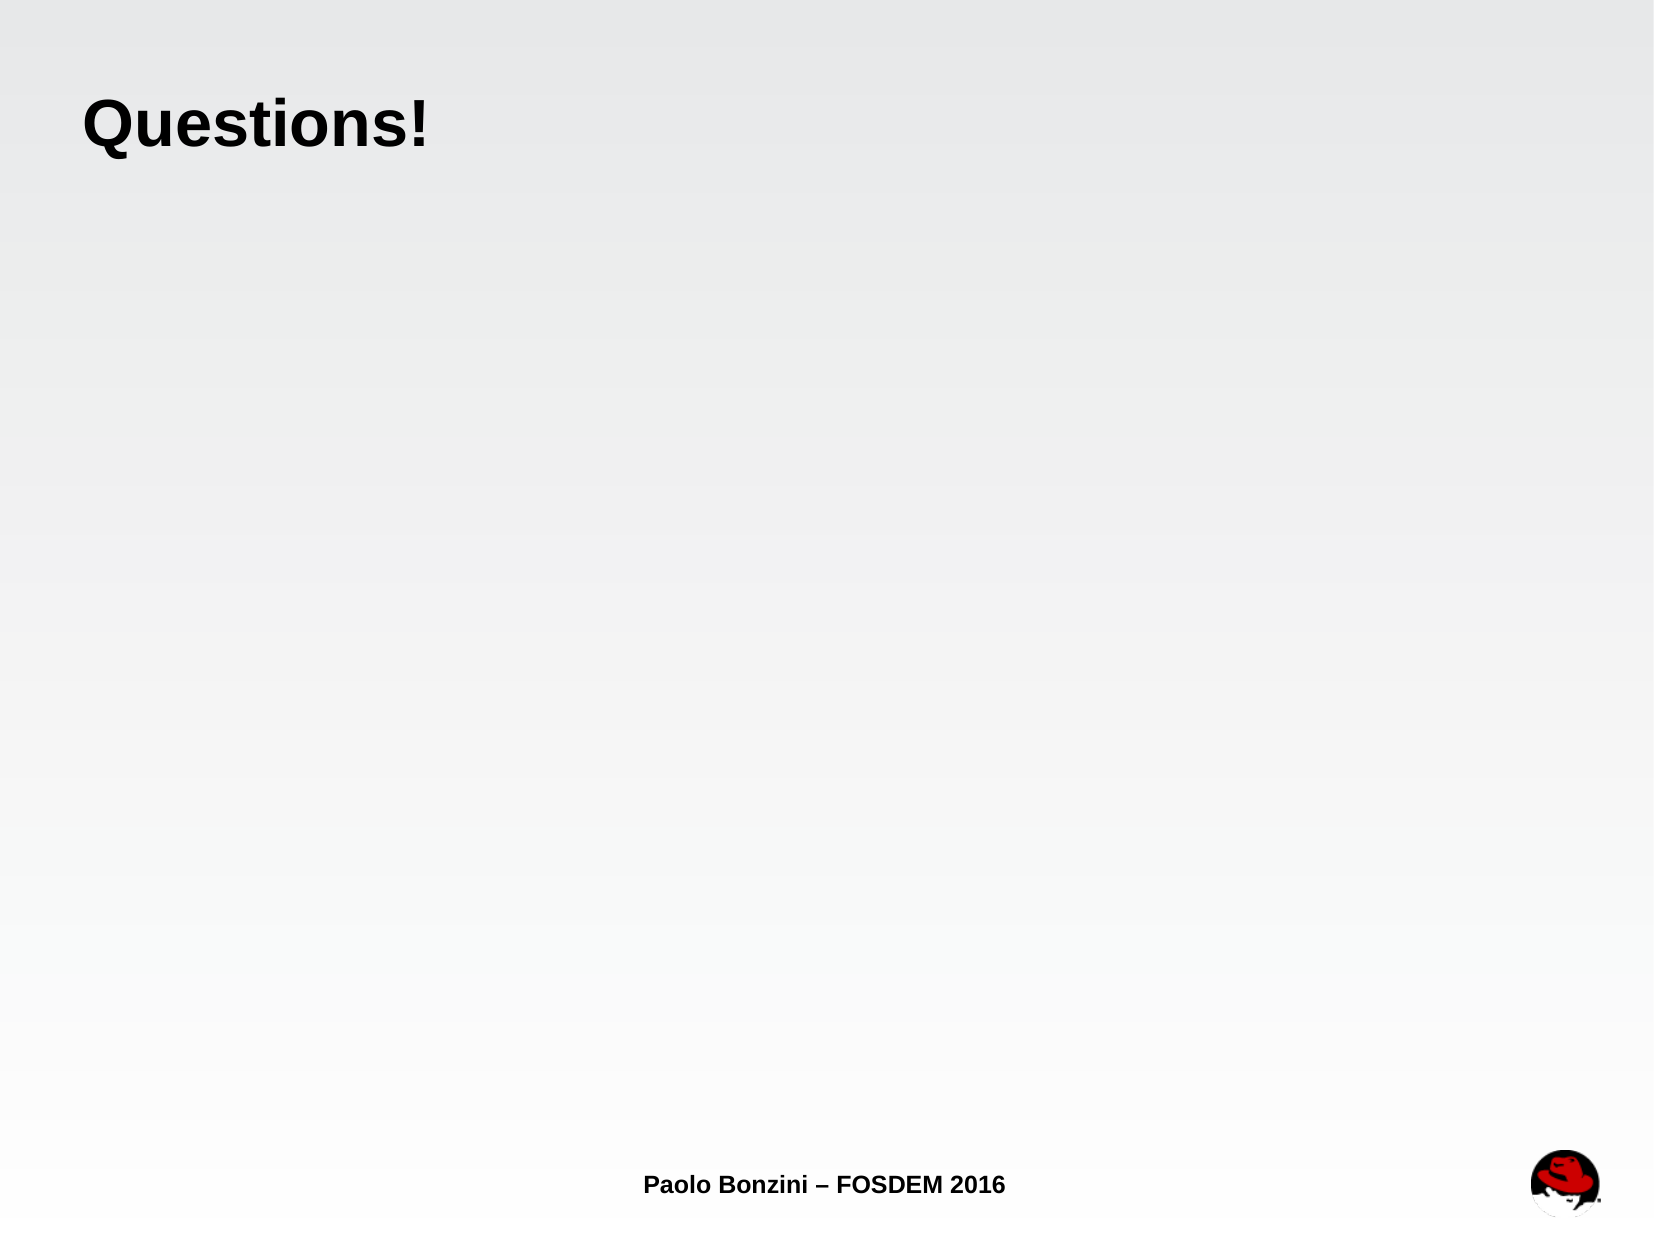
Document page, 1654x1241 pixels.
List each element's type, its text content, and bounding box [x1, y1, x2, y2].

title Questions! [82, 19, 1571, 227]
picture [0, 0, 1654, 1241]
